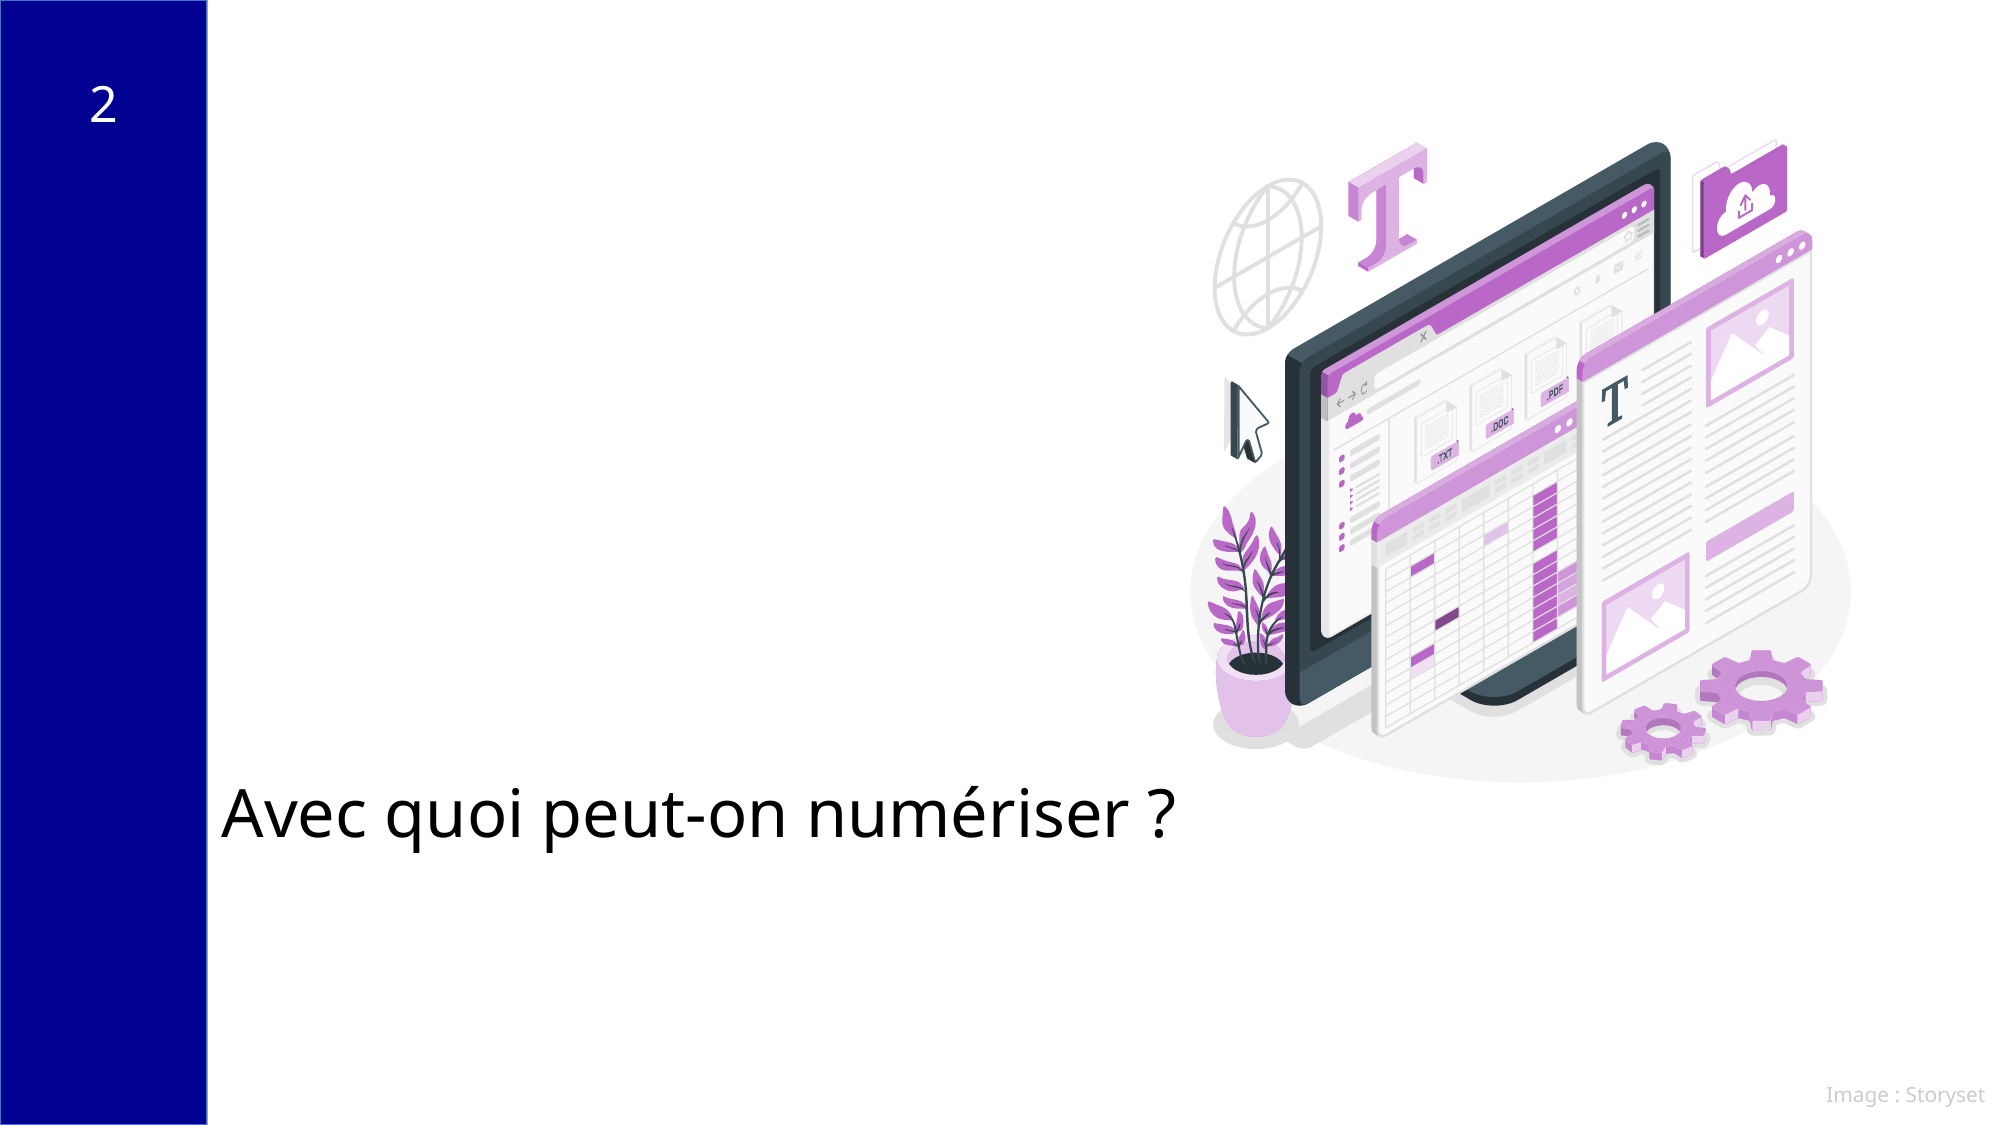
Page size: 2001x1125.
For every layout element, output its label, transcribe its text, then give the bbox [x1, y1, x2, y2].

picture [1181, 118, 1861, 798]
text_box Avec quoi peut-on numériser ? [206, 708, 1684, 916]
text_box Image : Storyset [1565, 1062, 2000, 1125]
text_box 2 [0, 0, 207, 207]
